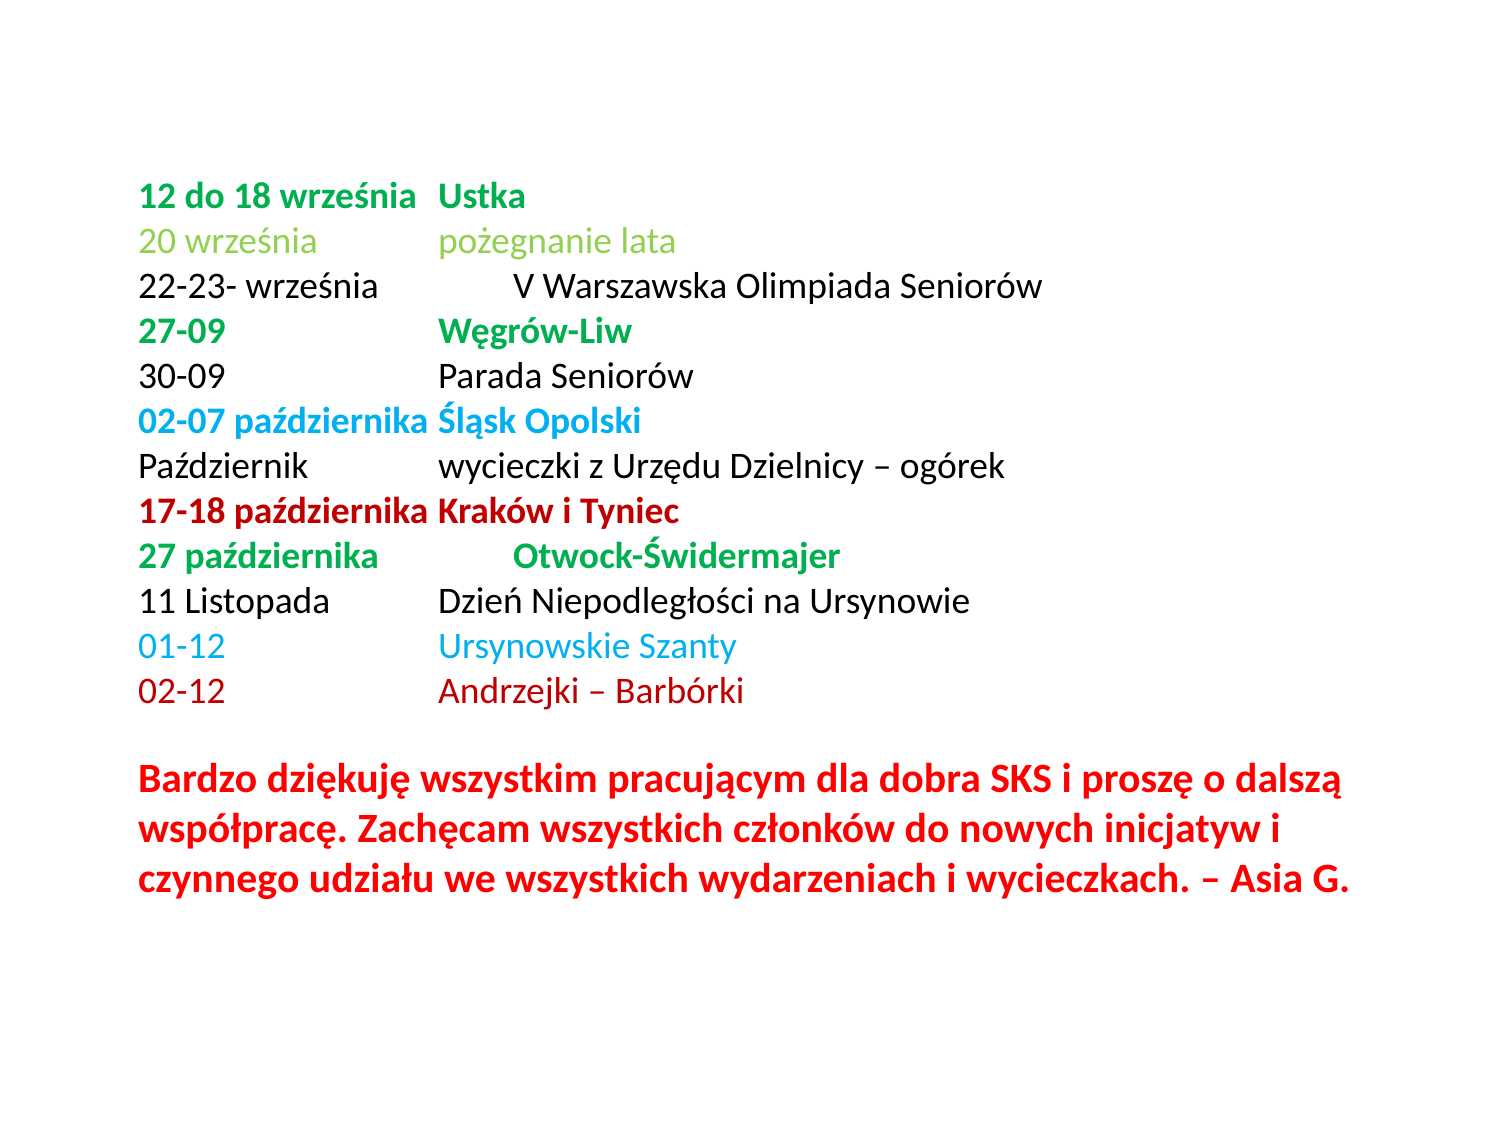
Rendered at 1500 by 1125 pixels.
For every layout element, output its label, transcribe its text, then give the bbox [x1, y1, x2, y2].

text_box 12 do 18 września Ustka 20 września pożegnanie lata 22-23- września V Warszawska Olimpiada Seniorów 27-09 Węgrów-Liw 30-09 Parada Seniorów 02-07 października Śląsk Opolski Październik wycieczki z Urzędu Dzielnicy – ogórek 17-18 października Kraków i Tyniec 27 października Otwock-Świdermajer 11 Listopada Dzień Niepodległości na Ursynowie 01-12 Ursynowskie Szanty 02-12 Andrzejki – Barbórki Bardzo dziękuję wszystkim pracującym dla dobra SKS i proszę o dalszą współpracę. Zachęcam wszystkich członków do nowych inicjatyw i czynnego udziału we wszystkich wydarzeniach i wycieczkach. – Asia G. [125, 124, 1375, 987]
